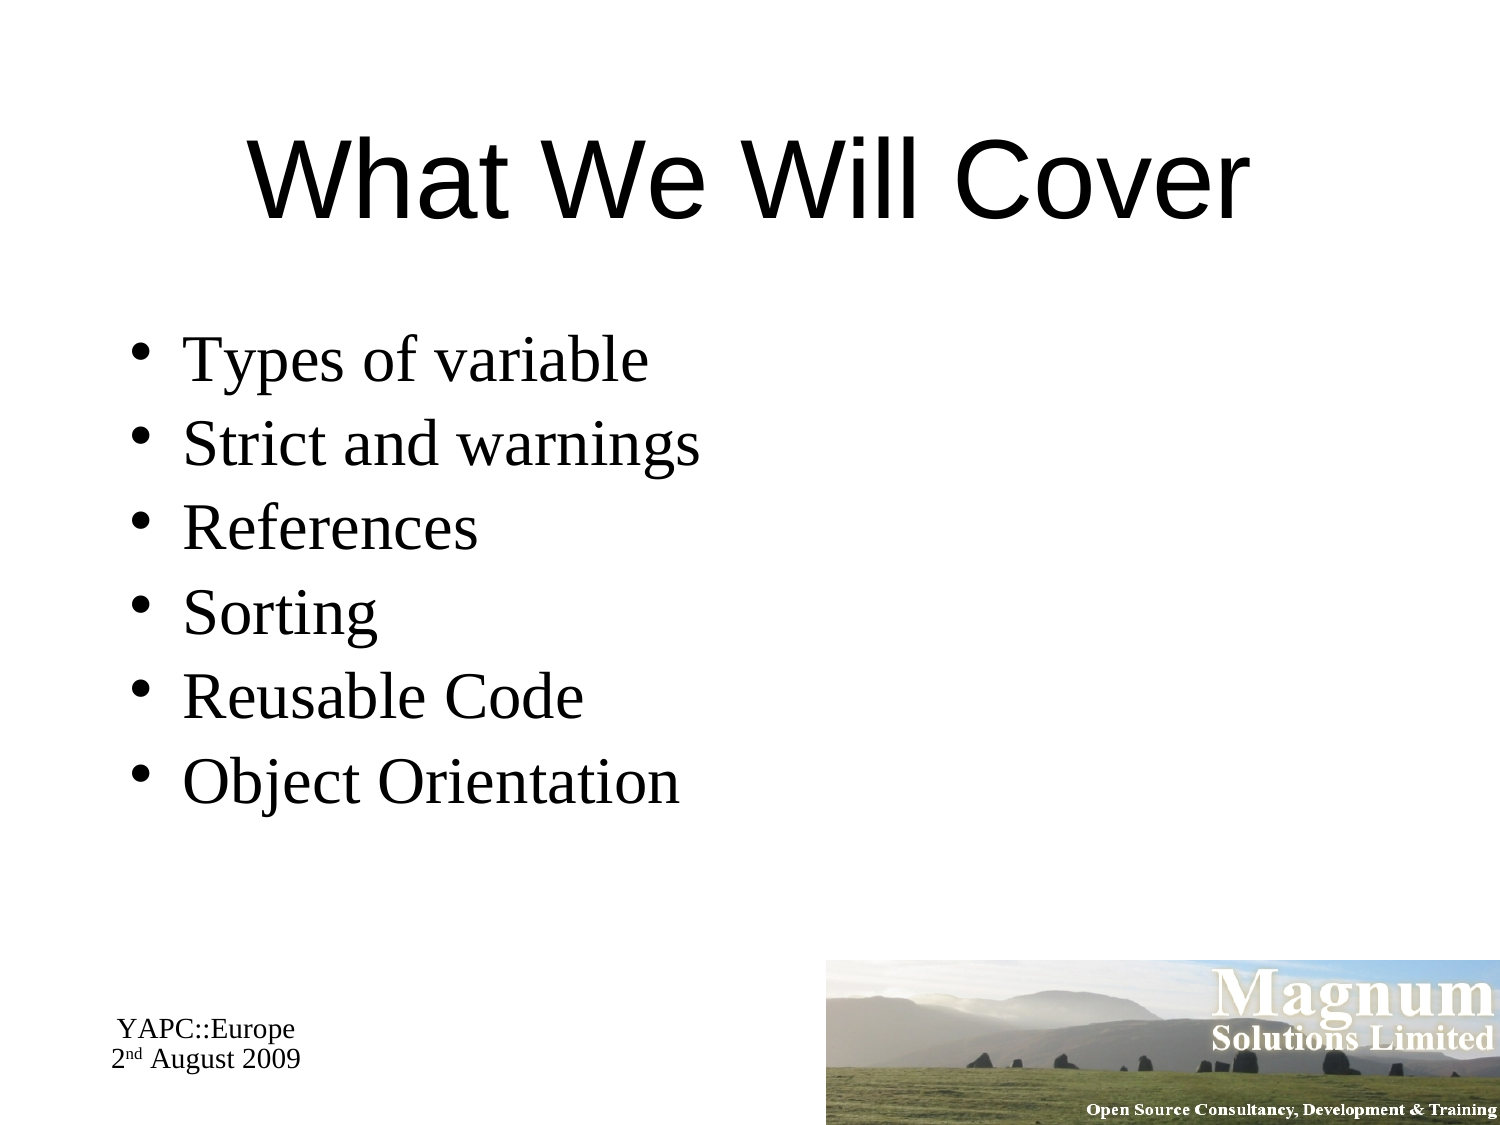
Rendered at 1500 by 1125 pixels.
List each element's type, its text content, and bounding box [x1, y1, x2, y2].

list Types of variable Strict and warnings References Sorting Reusable Code Object Orientation [112, 337, 1388, 834]
picture [826, 960, 1500, 1125]
title What We Will Cover [112, 62, 1388, 250]
